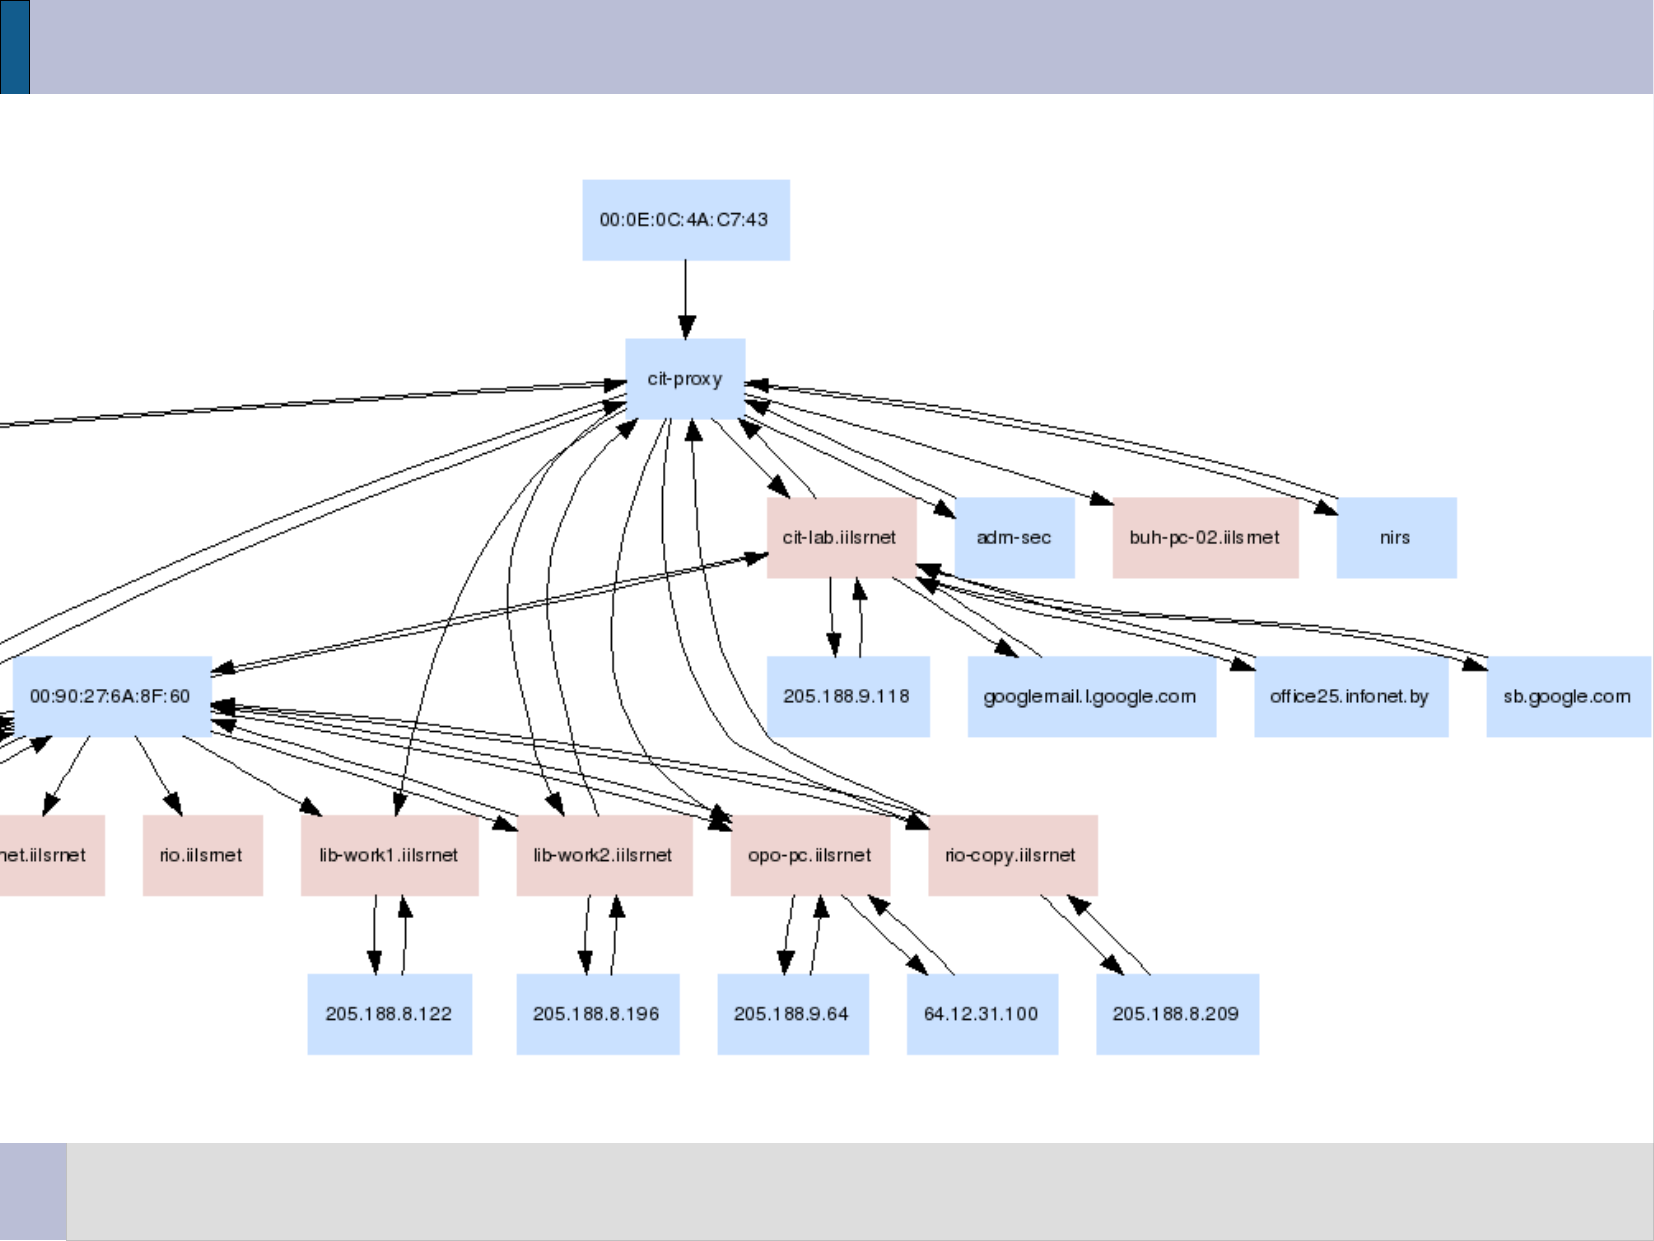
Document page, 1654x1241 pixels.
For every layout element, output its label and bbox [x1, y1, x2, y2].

picture [0, 94, 1654, 1143]
